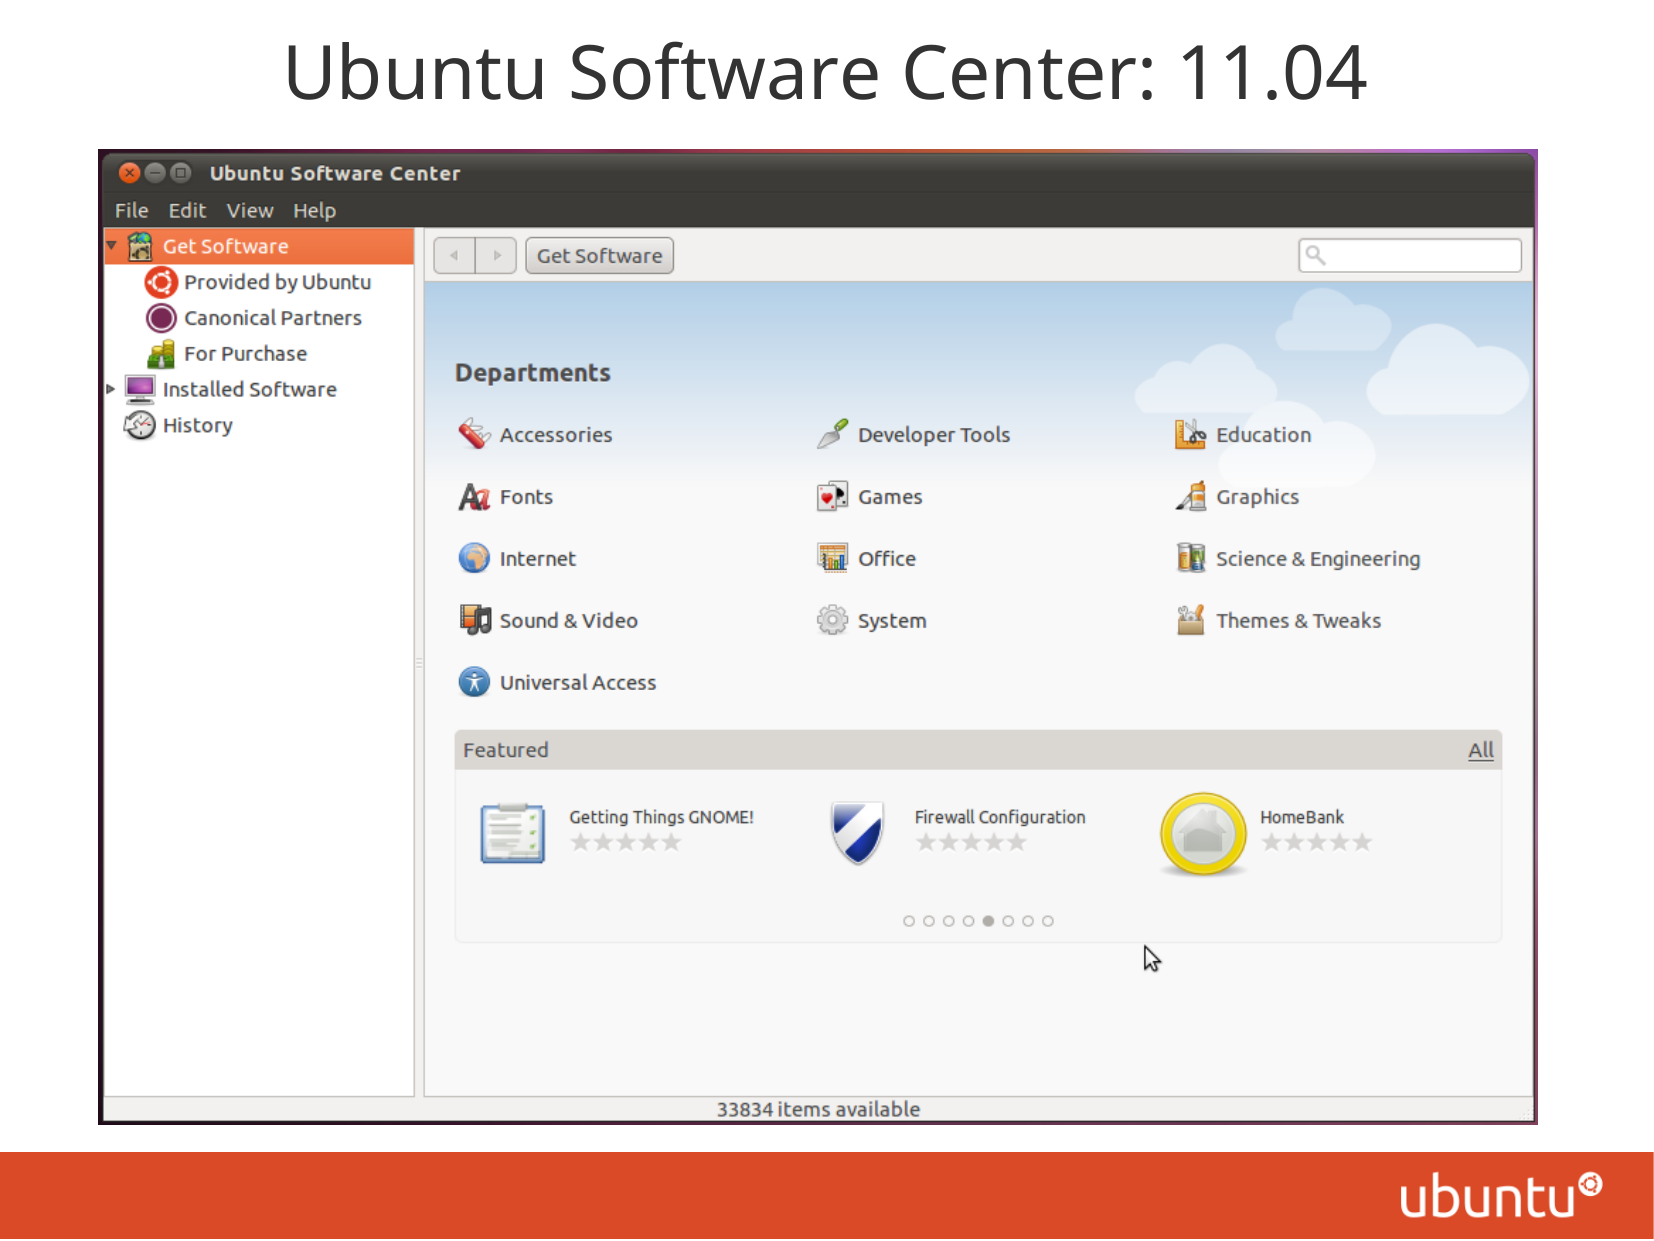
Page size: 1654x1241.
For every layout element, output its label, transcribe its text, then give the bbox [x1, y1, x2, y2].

title Ubuntu Software Center: 11.04 [75, 0, 1577, 151]
picture [98, 151, 1538, 1126]
picture [0, 1152, 1654, 1239]
